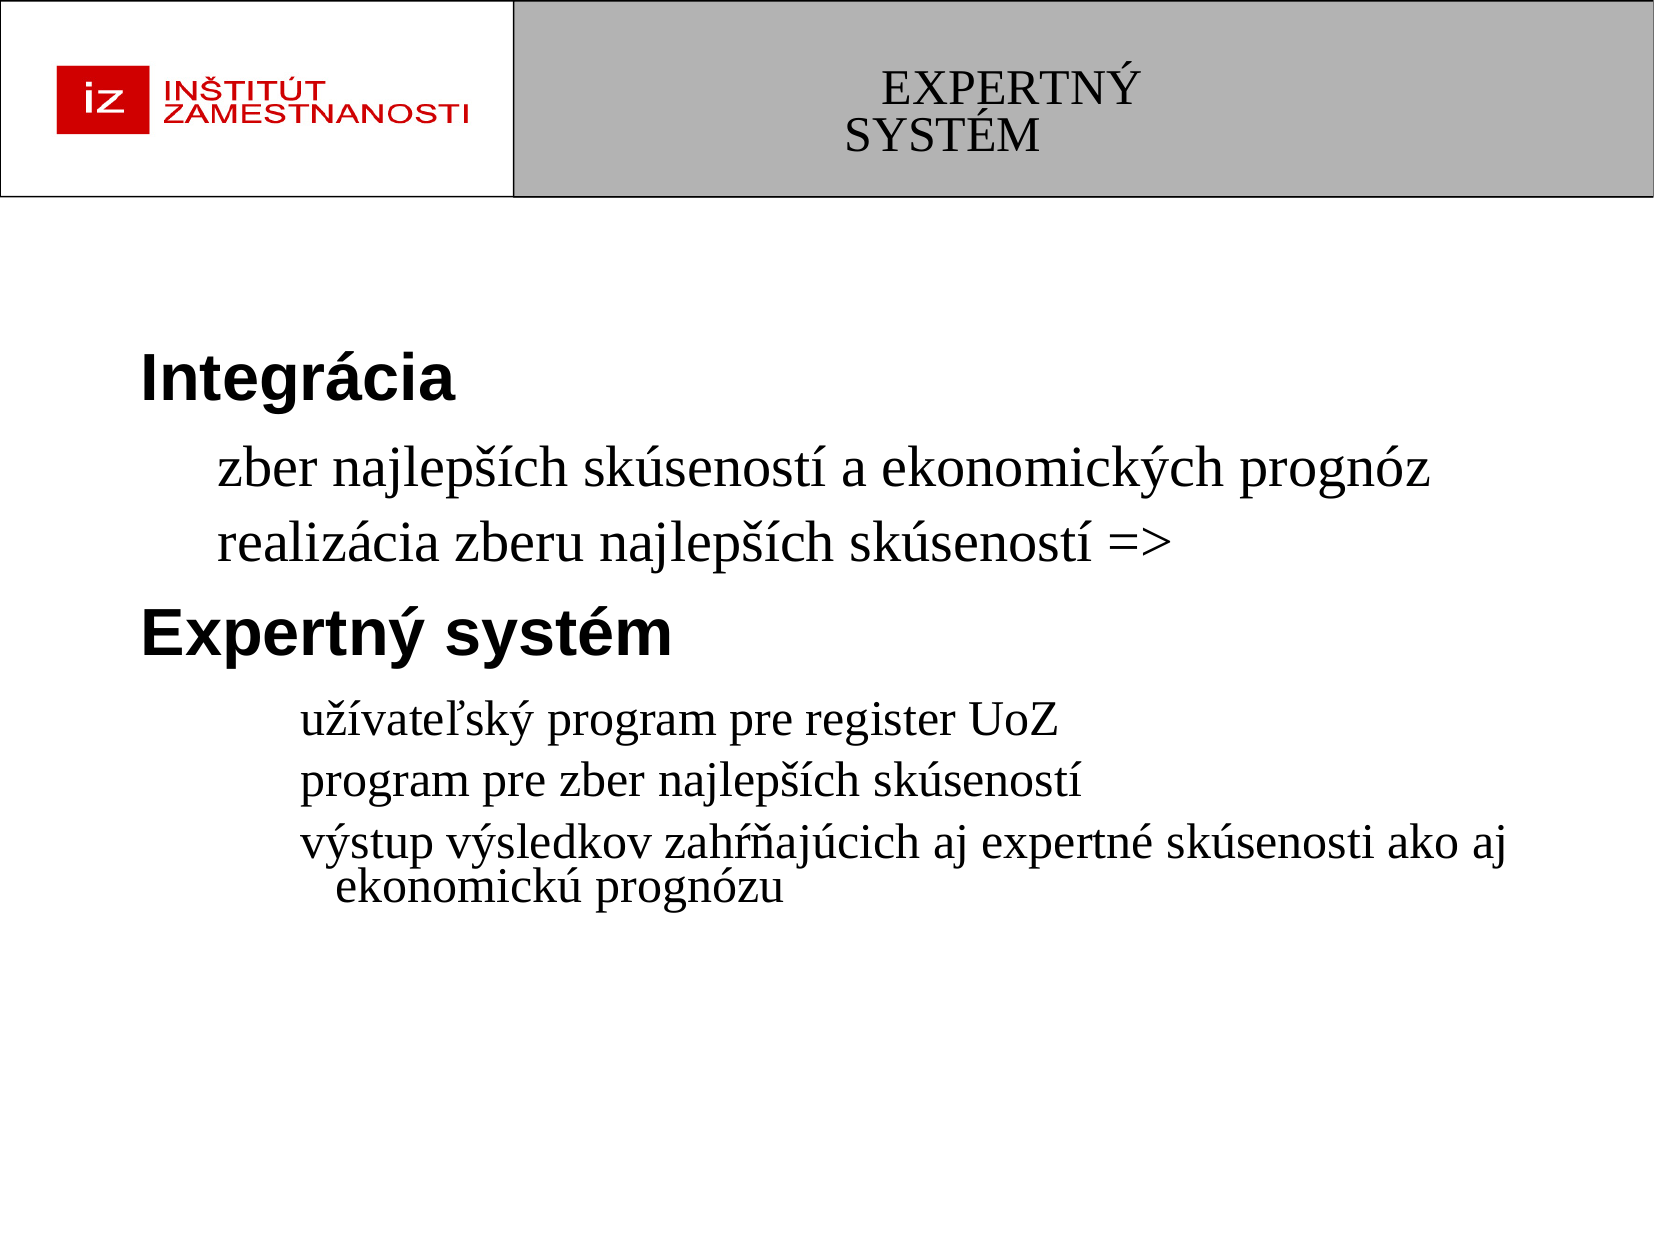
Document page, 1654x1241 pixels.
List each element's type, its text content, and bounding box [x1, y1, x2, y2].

text_box EXPERTNÝ SYSTÉM [829, 59, 1359, 130]
list Integrácia zber najlepších skúseností a ekonomických prognóz realizácia zberu najlepších skúseností => Expertný systém užívateľský program pre register UoZ program pre zber najlepších skúseností výstup výsledkov zahŕňajúcich aj expertné skúsenosti ako aj ekonomickú prognózu [123, 340, 1536, 1123]
picture [5, 6, 513, 190]
text_box [0, 0, 1654, 197]
